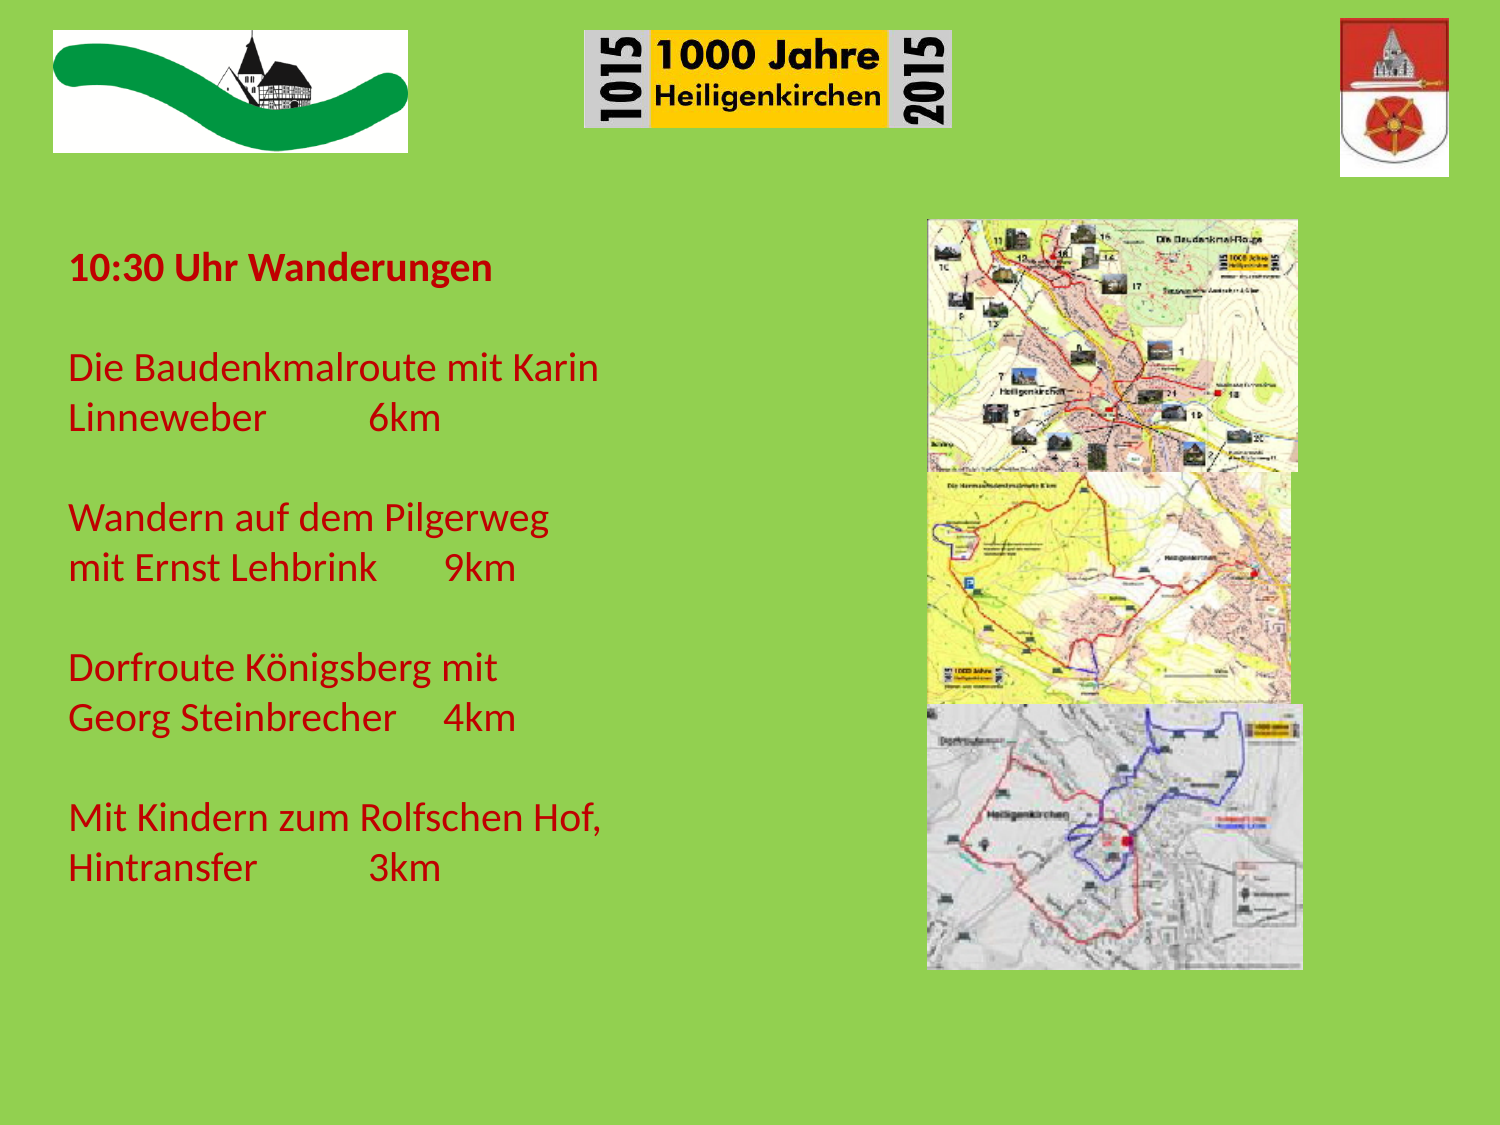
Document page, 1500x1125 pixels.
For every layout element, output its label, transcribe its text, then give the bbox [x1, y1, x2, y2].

picture [584, 31, 952, 128]
picture [927, 220, 1303, 970]
text_box 10:30 Uhr Wanderungen Die Baudenkmalroute mit Karin Linneweber 6km Wandern auf dem Pilgerweg mit Ernst Lehbrink 9km Dorfroute Königsberg mit Georg Steinbrecher 4km Mit Kindern zum Rolfschen Hof, Hintransfer 3km [53, 231, 668, 949]
picture [1340, 19, 1449, 177]
picture [53, 31, 408, 153]
